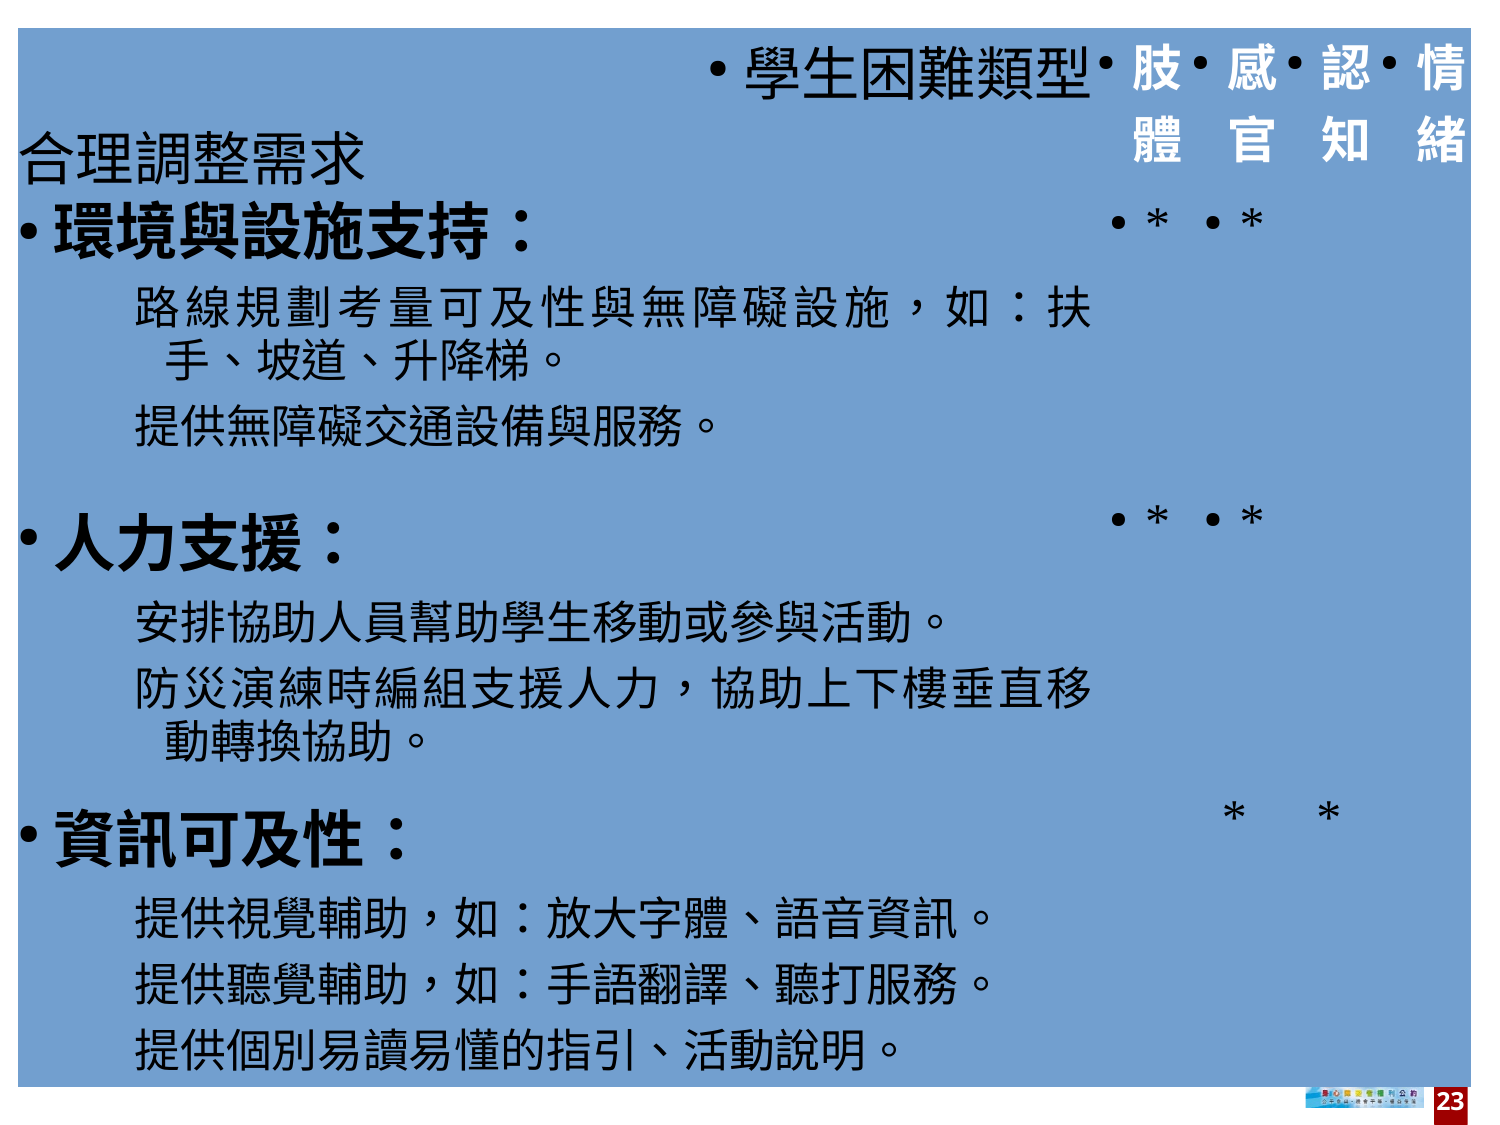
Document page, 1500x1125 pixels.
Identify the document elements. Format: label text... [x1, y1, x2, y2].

table_header 情緒 [1376, 28, 1471, 197]
table_header 肢體 [1093, 28, 1187, 197]
table_cell [1282, 197, 1376, 494]
table_cell * [1093, 494, 1187, 790]
table_cell 人力支援： 安排協助人員幫助學生移動或參與活動。 防災演練時編組支援人力，協助上下樓垂直移動轉換協助。 [18, 494, 1093, 790]
table_cell * [1187, 494, 1282, 790]
table_cell [1282, 494, 1376, 790]
table_cell 資訊可及性： 提供視覺輔助，如：放大字體、語音資訊。 提供聽覺輔助，如：手語翻譯、聽打服務。 提供個別易讀易懂的指引、活動說明。 [18, 790, 1093, 1087]
table_cell 環境與設施支持： 路線規劃考量可及性與無障礙設施，如：扶手、坡道、升降梯。 提供無障礙交通設備與服務。 [18, 197, 1093, 494]
text_box 23 [1416, 1076, 1485, 1125]
table_cell [1376, 494, 1471, 790]
table_cell [1376, 197, 1471, 494]
table_cell * [1282, 790, 1376, 1087]
table_cell * [1093, 197, 1187, 494]
table_cell * [1187, 790, 1282, 1087]
table_header 感官 [1187, 28, 1282, 197]
table_cell * [1187, 197, 1282, 494]
table_header 學生困難類型 合理調整需求 [18, 28, 1093, 197]
table_header 認知 [1282, 28, 1376, 197]
table_cell [1376, 790, 1471, 1087]
table_cell [1093, 790, 1187, 1087]
